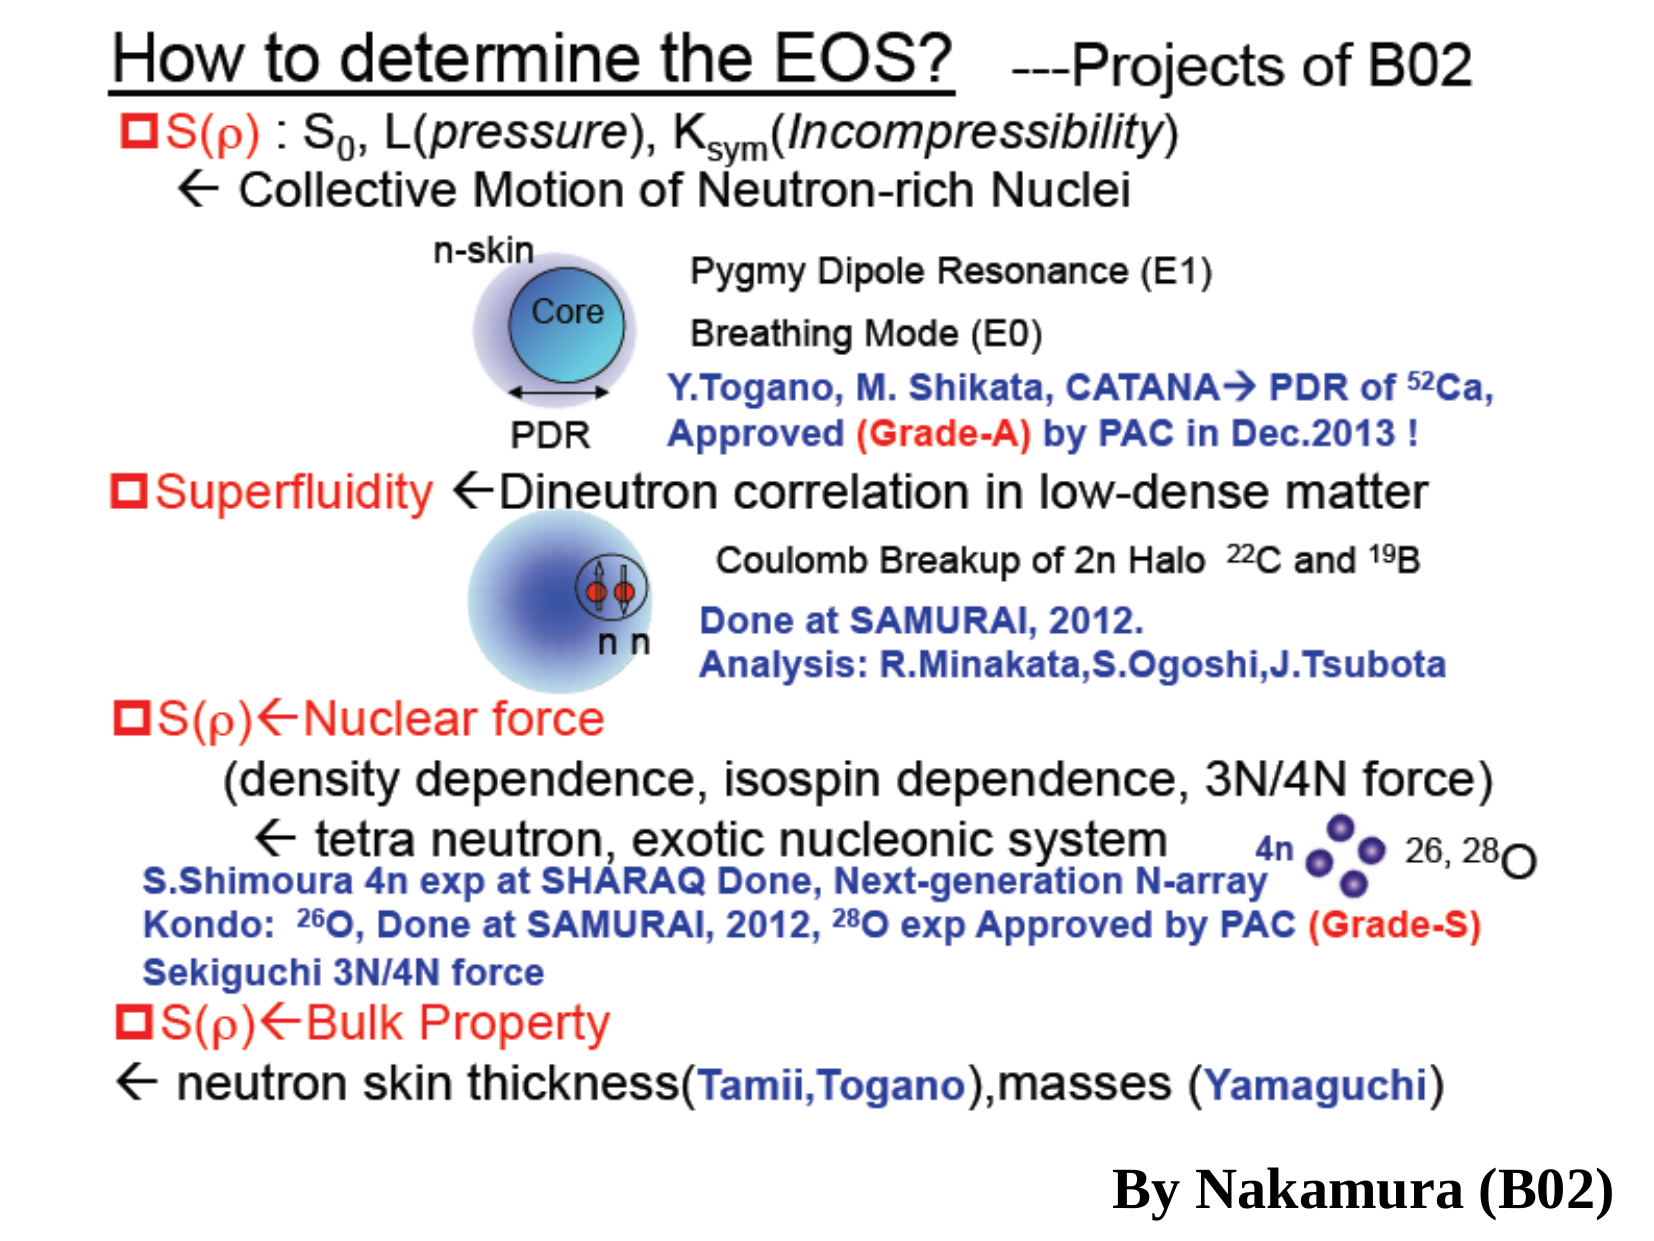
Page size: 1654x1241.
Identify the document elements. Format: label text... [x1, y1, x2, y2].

text_box By Nakamura (B02) [1112, 1156, 1615, 1223]
picture [73, 0, 1598, 1142]
